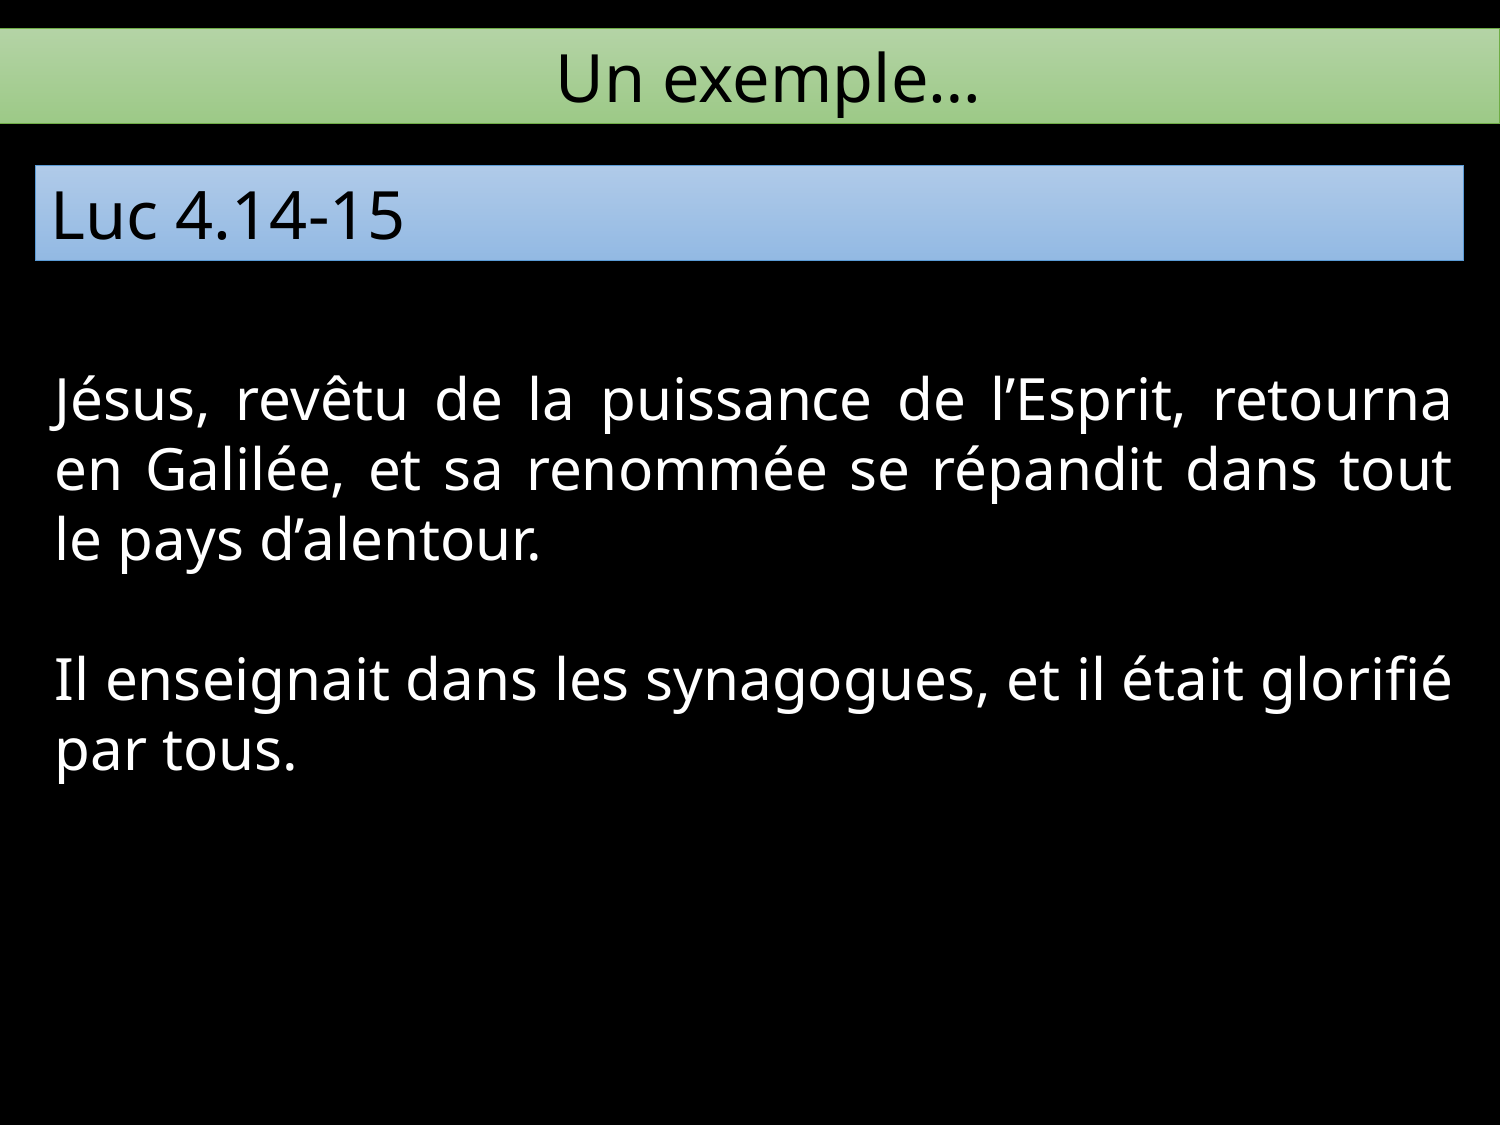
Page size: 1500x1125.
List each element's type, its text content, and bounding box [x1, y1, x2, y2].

text_box Jésus, revêtu de la puissance de l’Esprit, retourna en Galilée, et sa renommée se répandit dans tout le pays d’alentour. Il enseignait dans les synagogues, et il était glorifié par tous. [40, 354, 1469, 790]
text_box Un exemple… [0, 28, 1500, 124]
text_box Luc 4.14-15 [35, 165, 1464, 261]
